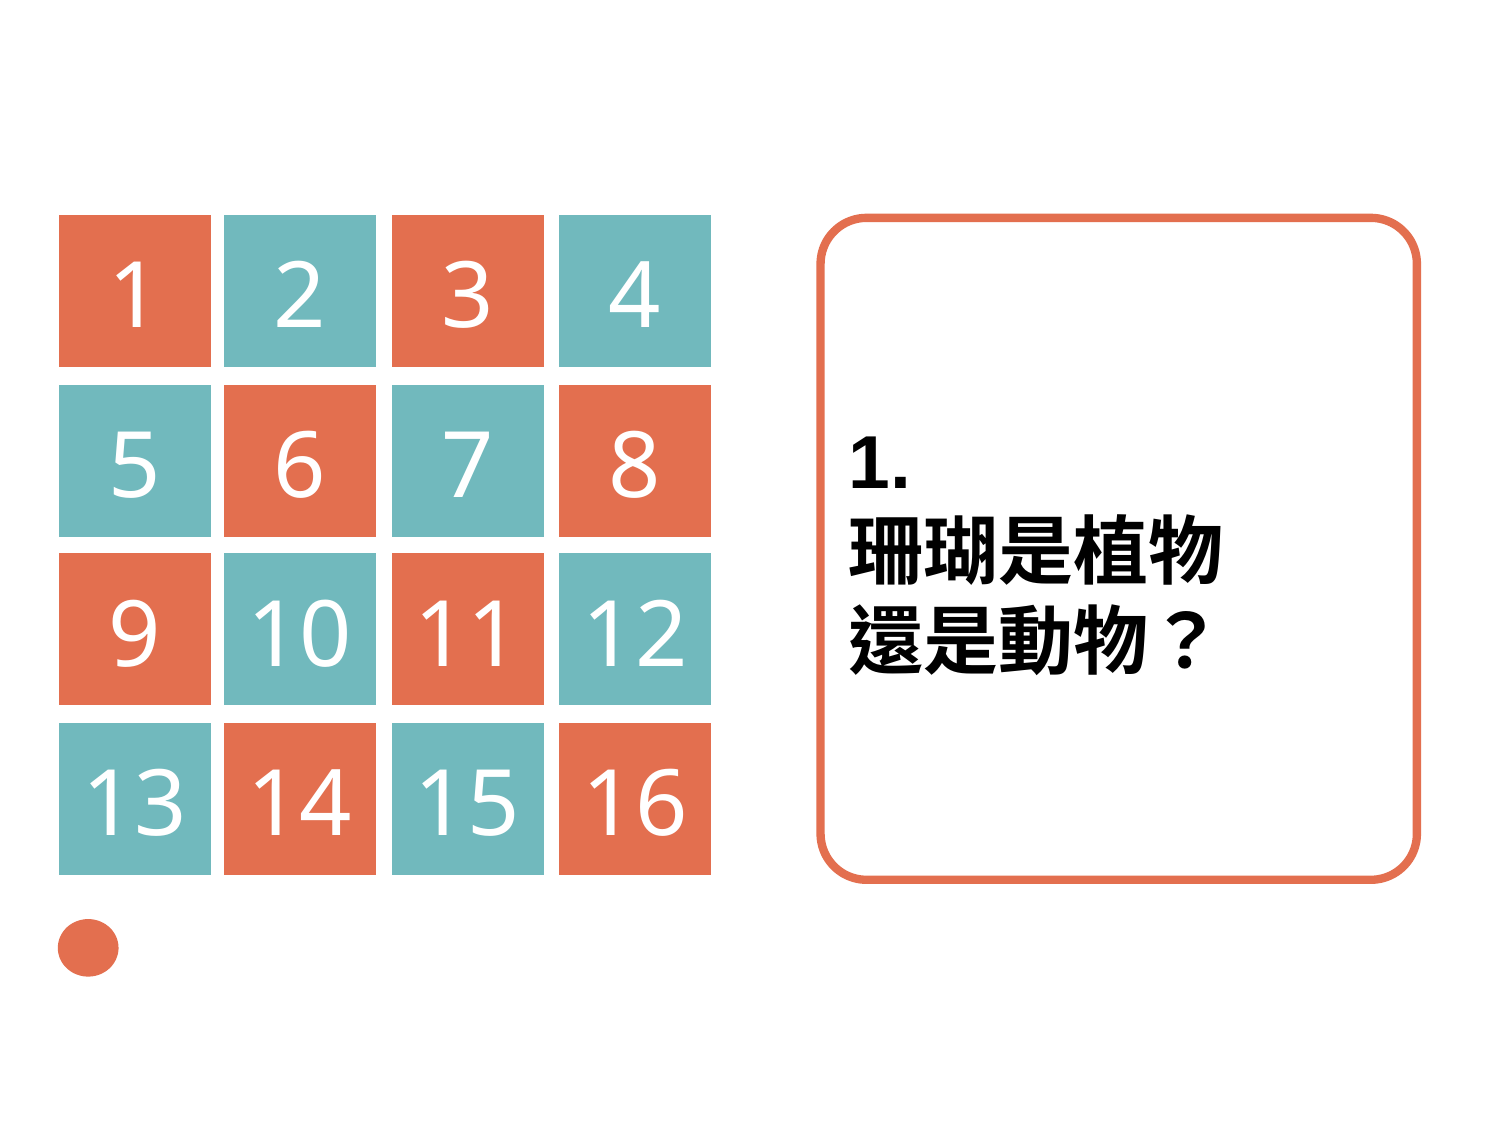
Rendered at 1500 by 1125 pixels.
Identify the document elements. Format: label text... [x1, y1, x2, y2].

text_box 9 [58, 552, 212, 706]
text_box 3 [391, 214, 545, 368]
text_box 2 [223, 214, 377, 368]
text_box 7 [391, 384, 545, 538]
text_box 8 [558, 384, 712, 538]
text_box 13 [58, 722, 212, 876]
text_box 16 [558, 722, 712, 876]
text_box 1 [58, 214, 212, 368]
text_box 11 [391, 552, 545, 706]
text_box 6 [223, 384, 377, 538]
text_box 4 [558, 214, 712, 368]
text_box 1. 珊瑚是植物 還是動物？ [820, 217, 1417, 880]
text_box 14 [223, 722, 377, 876]
text_box 5 [58, 384, 212, 538]
text_box 15 [391, 722, 545, 876]
text_box 10 [223, 552, 377, 706]
text_box [57, 919, 119, 977]
text_box 12 [558, 552, 712, 706]
